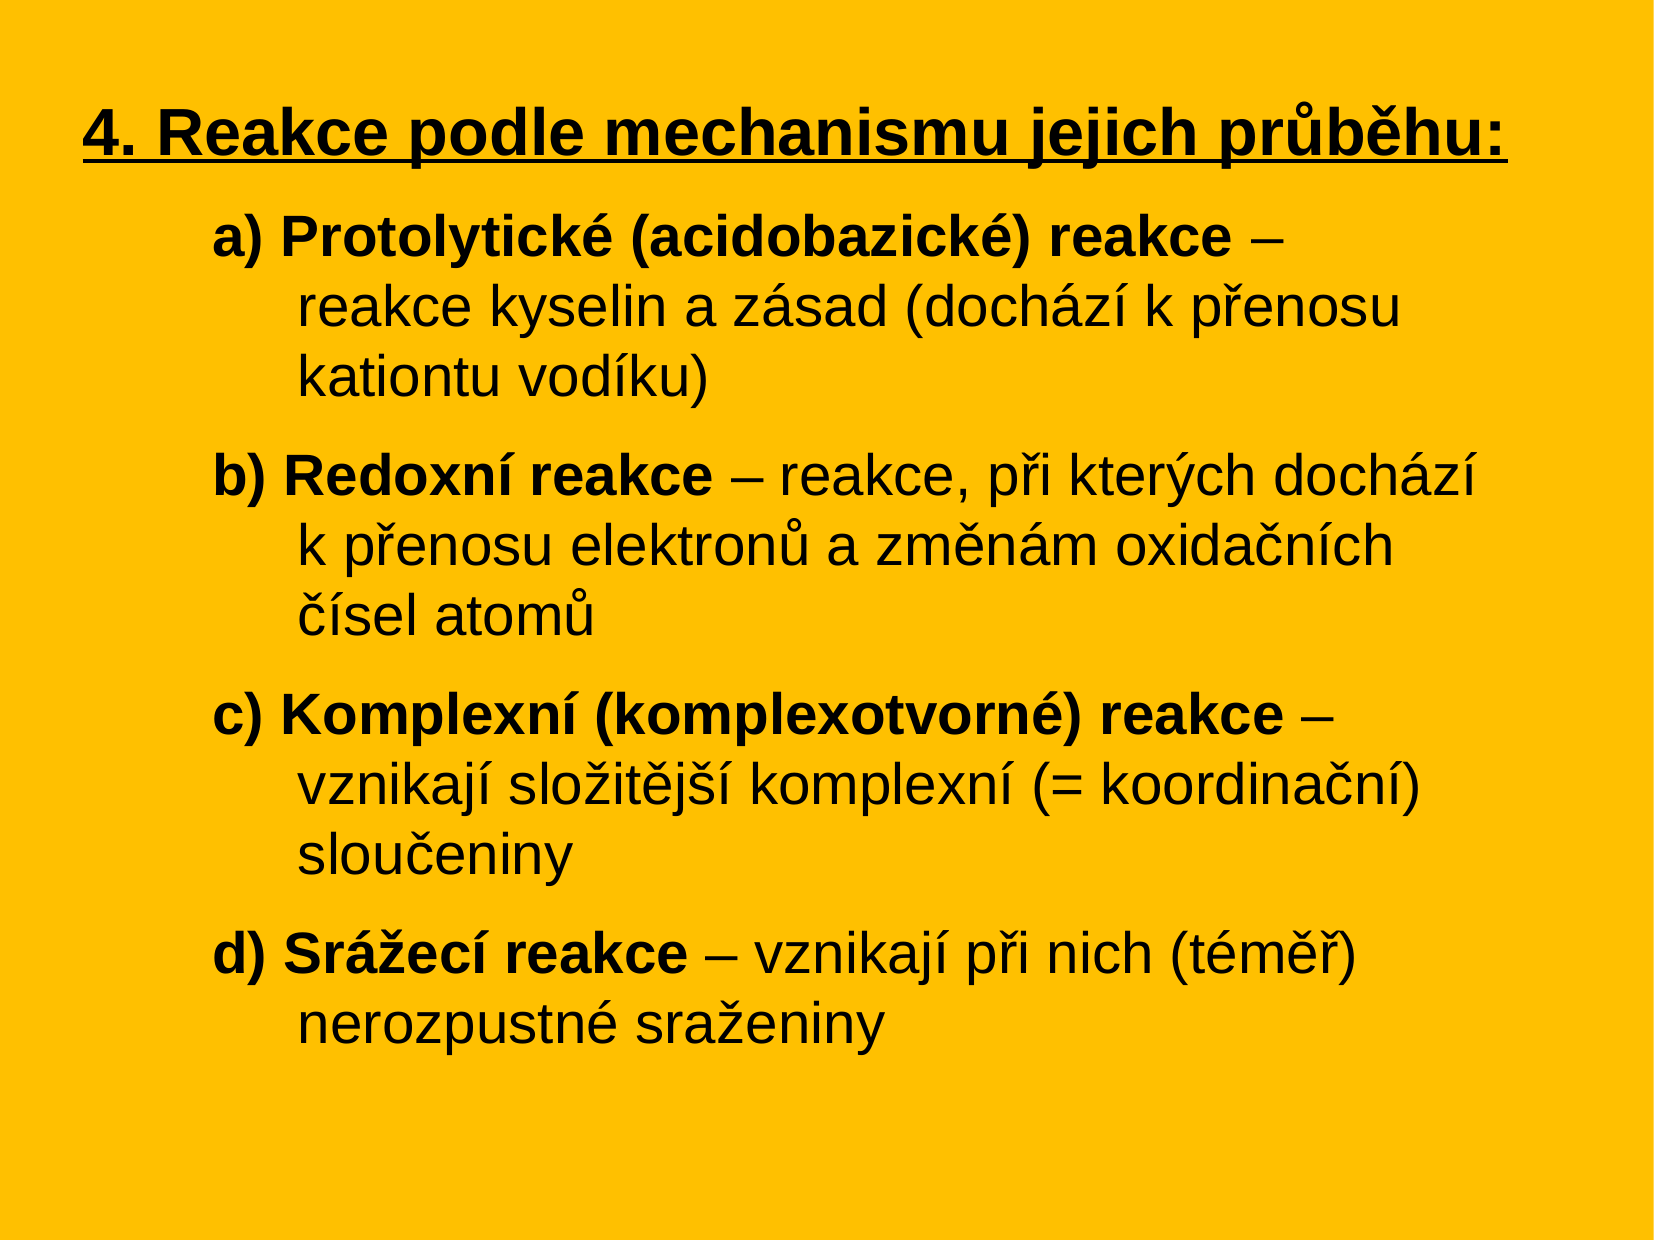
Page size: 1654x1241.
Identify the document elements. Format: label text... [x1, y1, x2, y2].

list 4. Reakce podle mechanismu jejich průběhu: a) Protolytické (acidobazické) reakce – reakce kyselin a zásad (dochází k přenosu kationtu vodíku) b) Redoxní reakce – reakce, při kterých dochází k přenosu elektronů a změnám oxidačních čísel atomů c) Komplexní (komplexotvorné) reakce – vznikají složitější komplexní (= koordinační) sloučeniny d) Srážecí reakce – vznikají při nich (téměř) nerozpustné sraženiny [0, 88, 1565, 1093]
